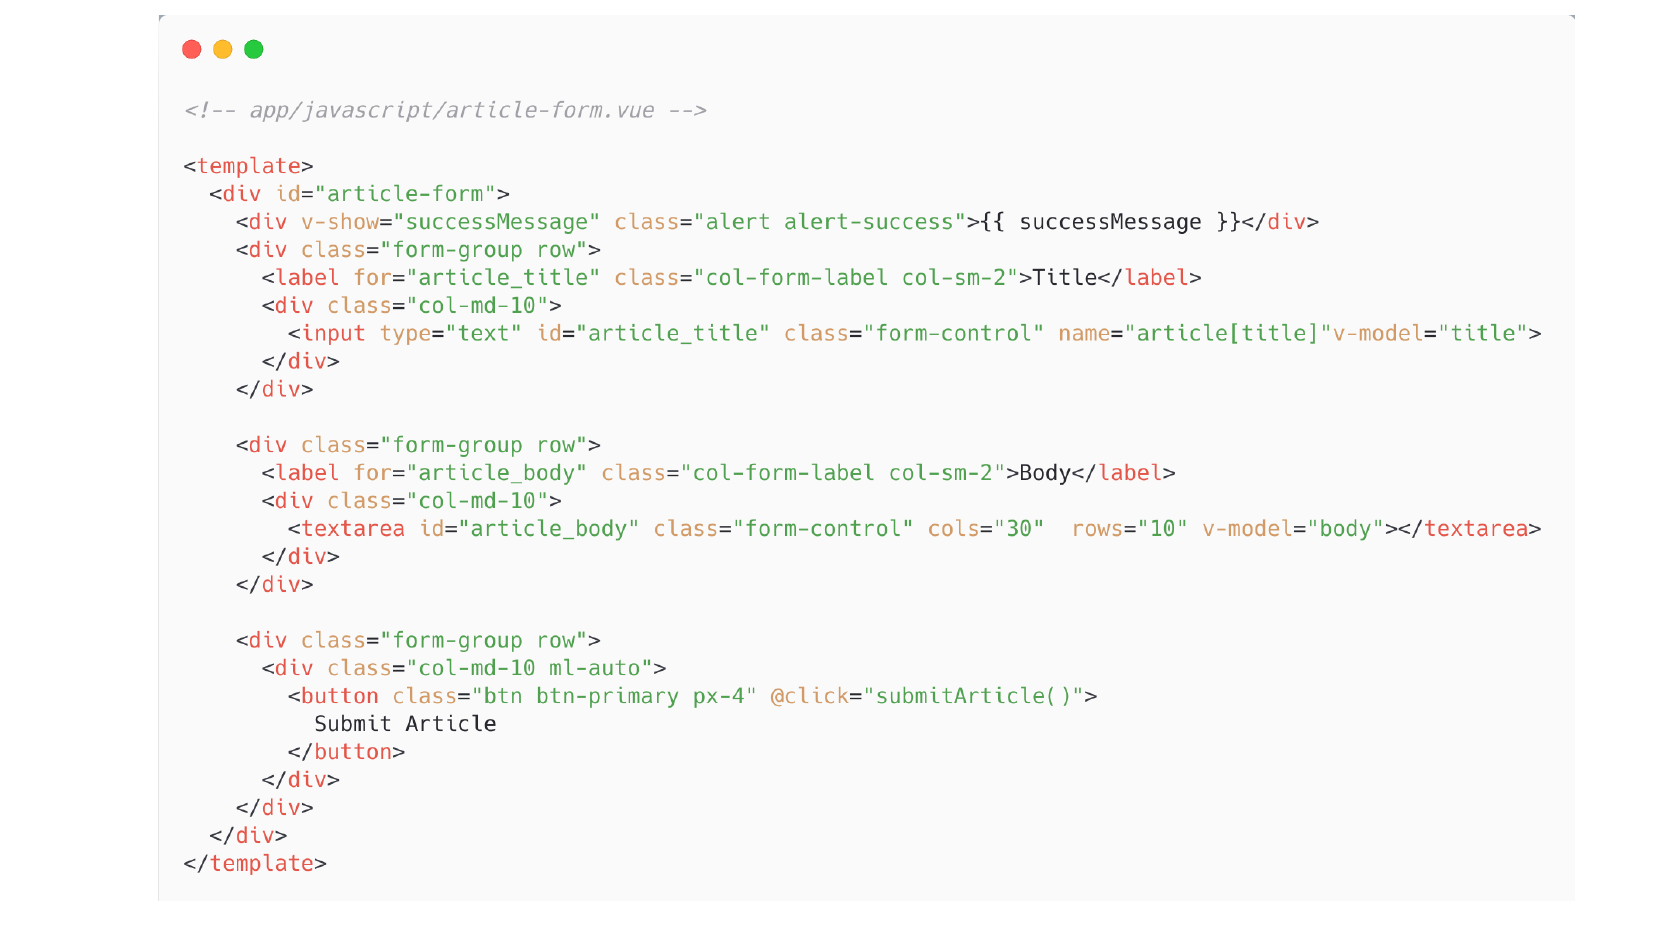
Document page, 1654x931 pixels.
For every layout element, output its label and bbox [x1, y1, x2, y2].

picture [158, 15, 1576, 901]
